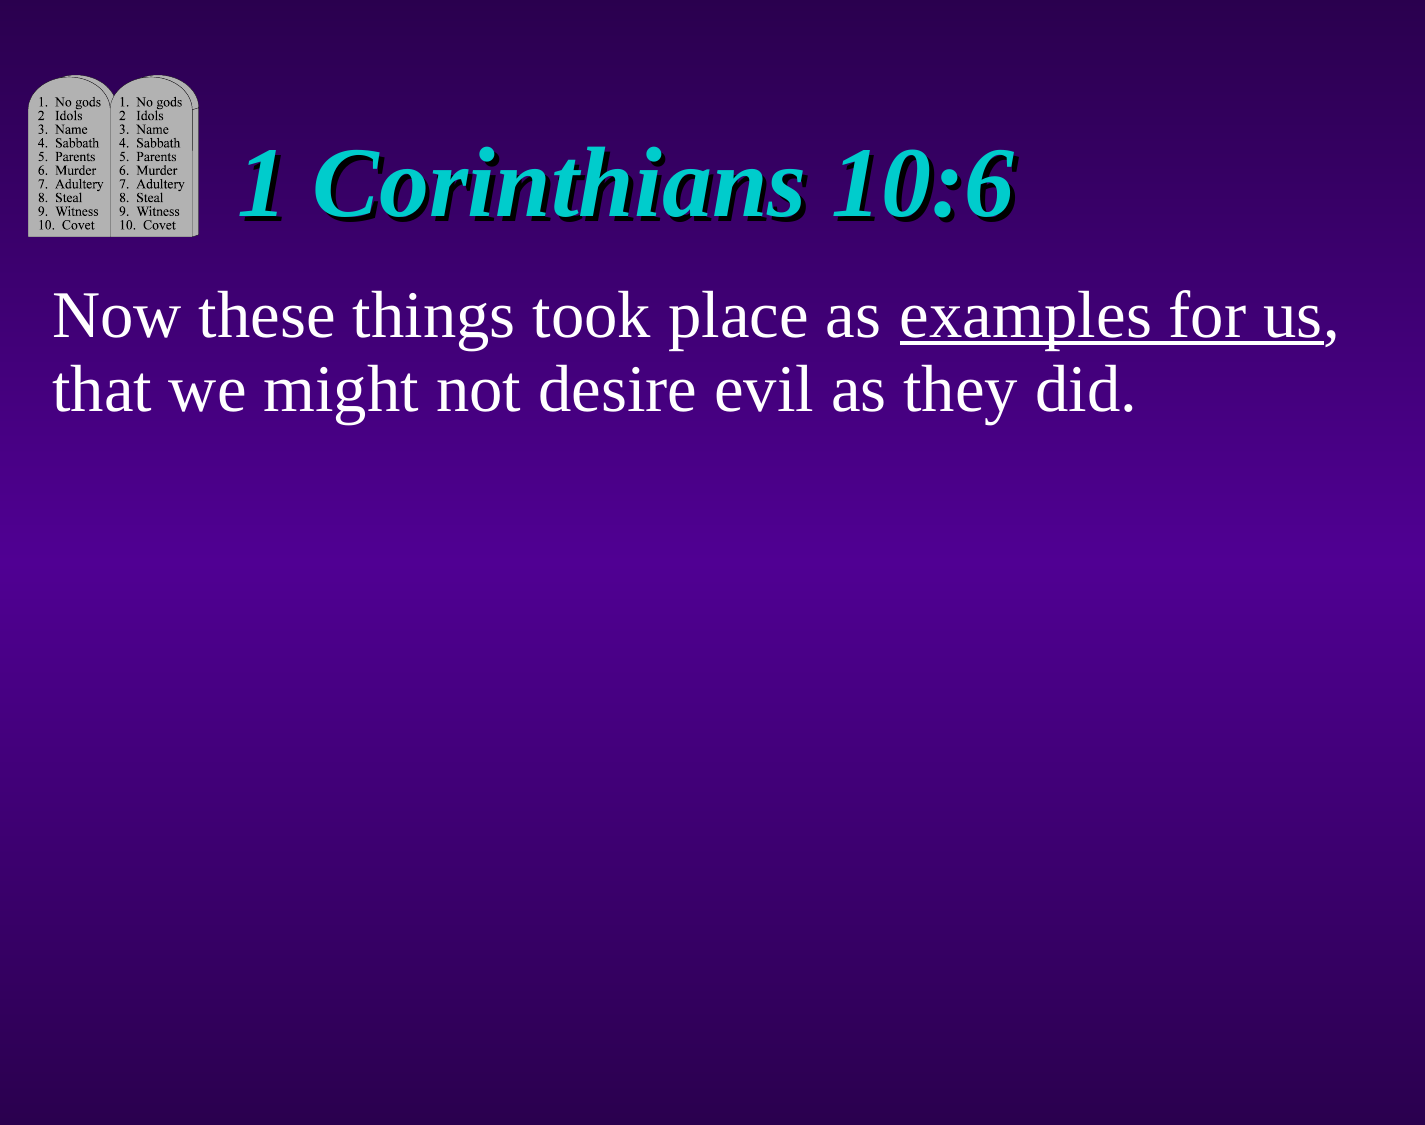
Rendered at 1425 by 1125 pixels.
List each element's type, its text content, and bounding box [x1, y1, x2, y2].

title 1 Corinthians 10:6 [237, 55, 1319, 270]
text_box Now these things took place as examples for us, that we might not desire evil as they did. [37, 270, 1388, 1013]
